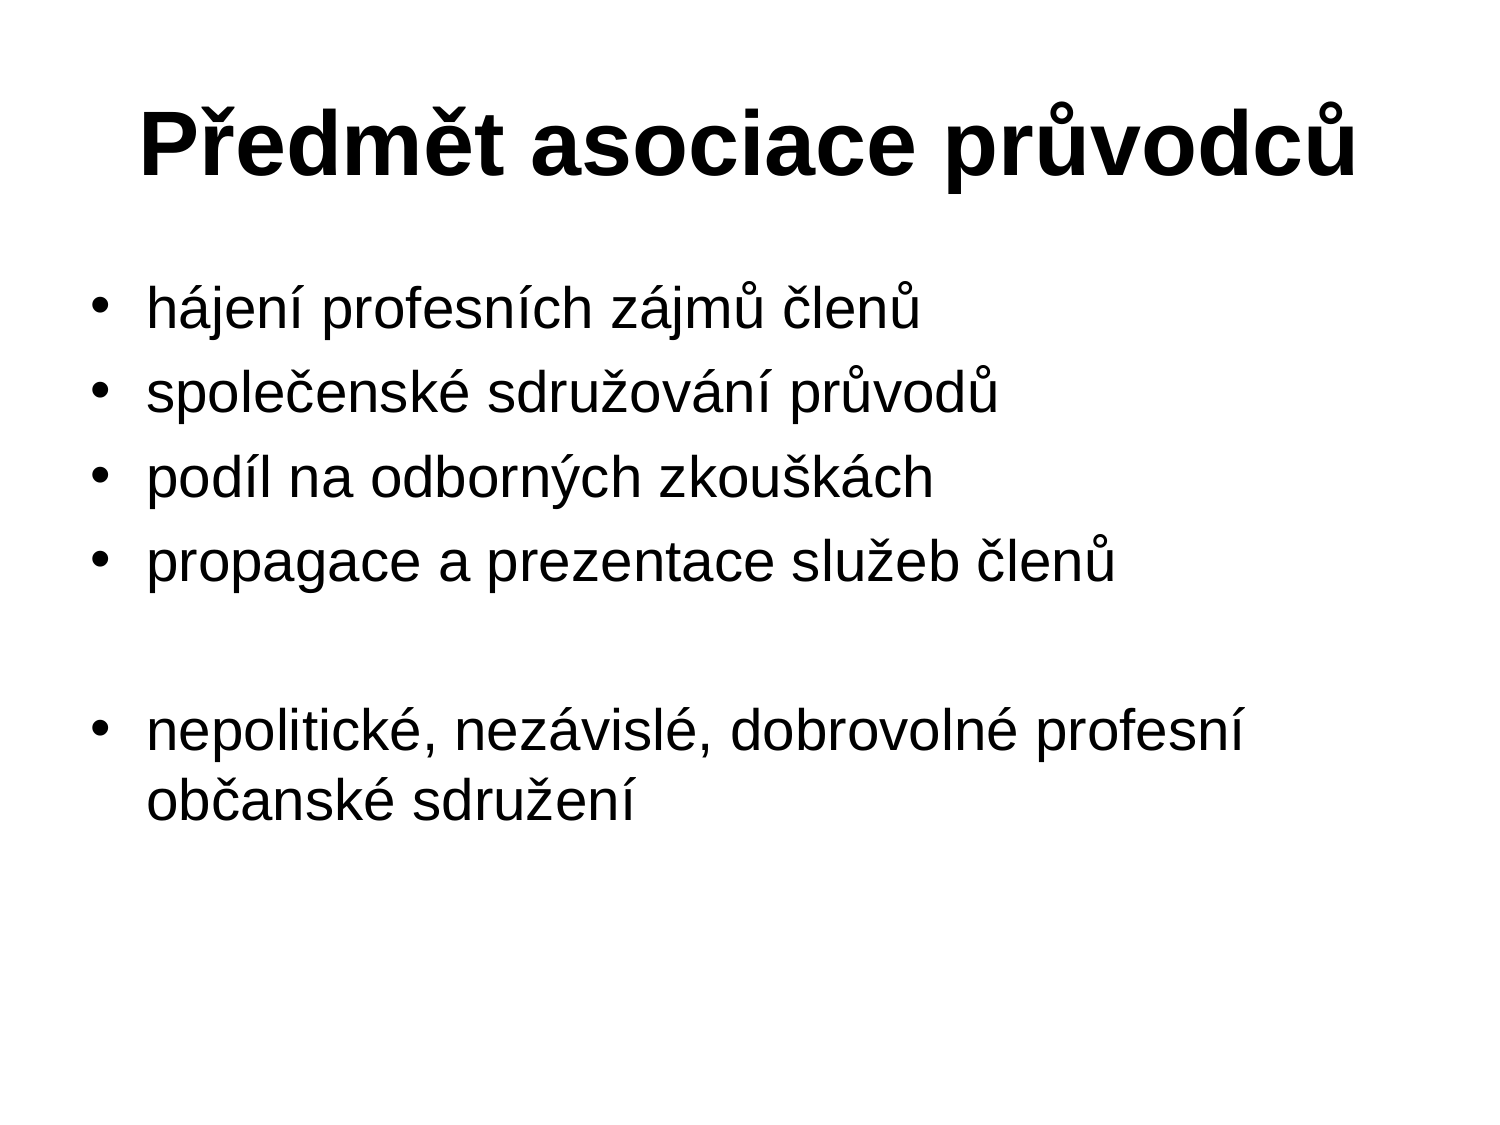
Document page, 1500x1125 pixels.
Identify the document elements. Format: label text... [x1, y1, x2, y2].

list hájení profesních zájmů členů společenské sdružování průvodů podíl na odborných zkouškách propagace a prezentace služeb členů nepolitické, nezávislé, dobrovolné profesní občanské sdružení [75, 262, 1426, 1006]
title Předmět asociace průvodců [75, 45, 1426, 233]
